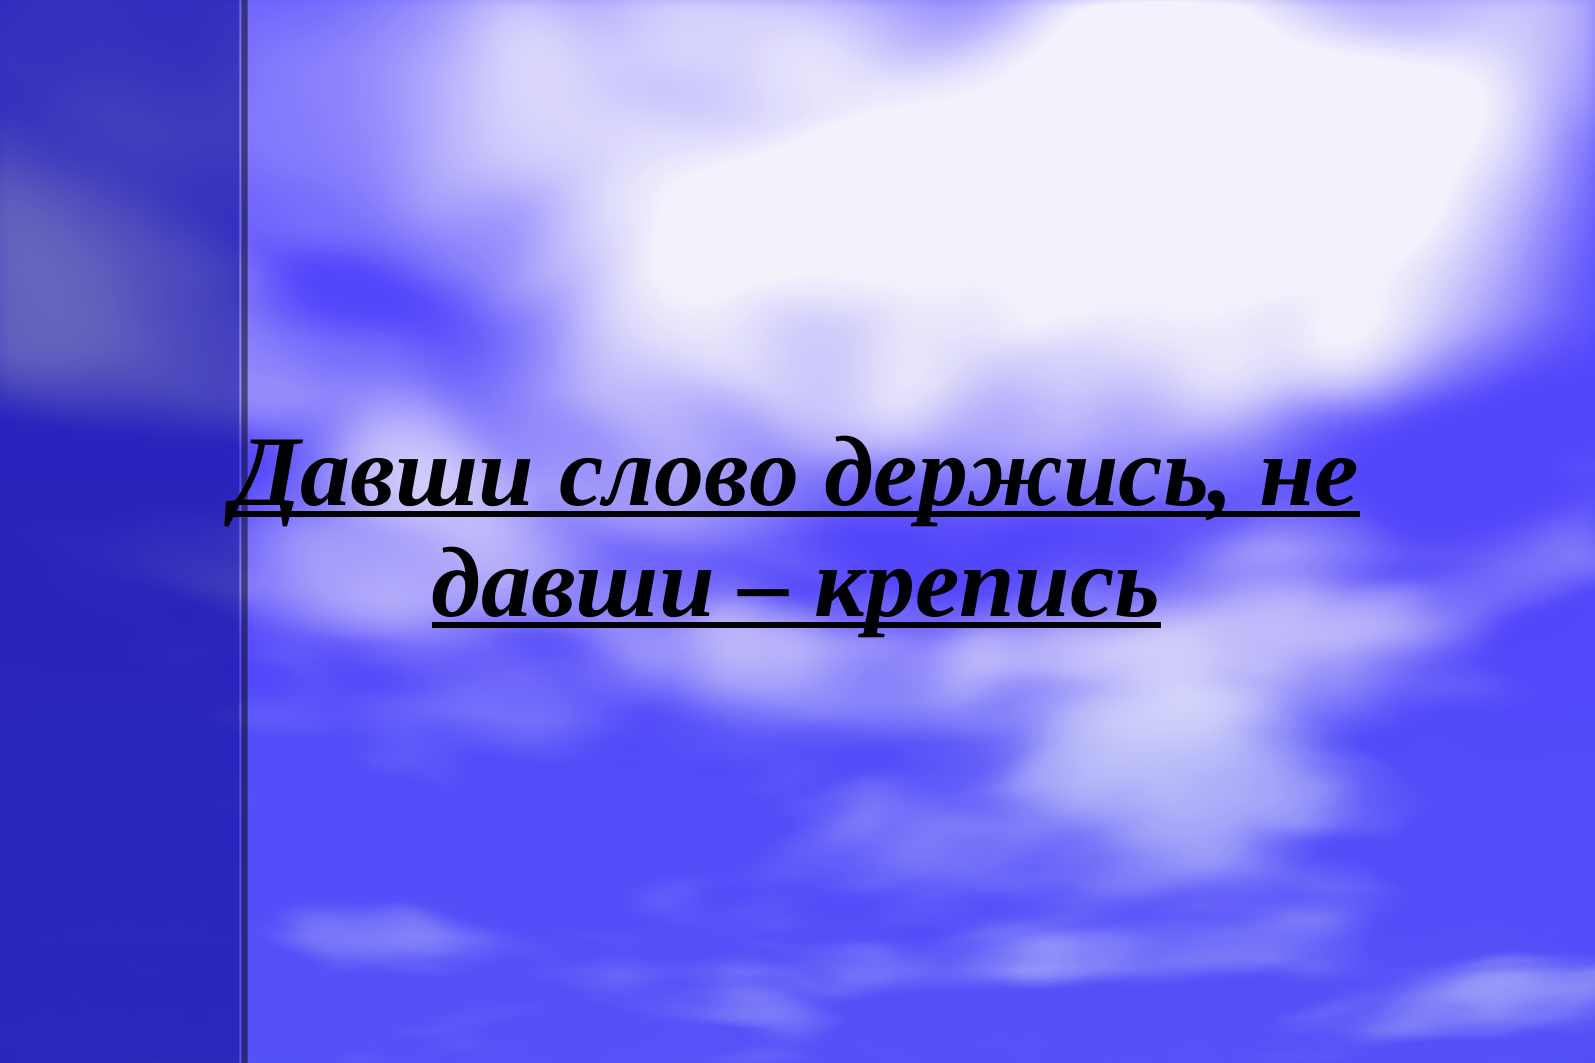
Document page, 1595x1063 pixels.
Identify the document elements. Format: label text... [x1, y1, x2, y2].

subtitle Давши слово держись, не давши – крепись [115, 89, 1478, 965]
